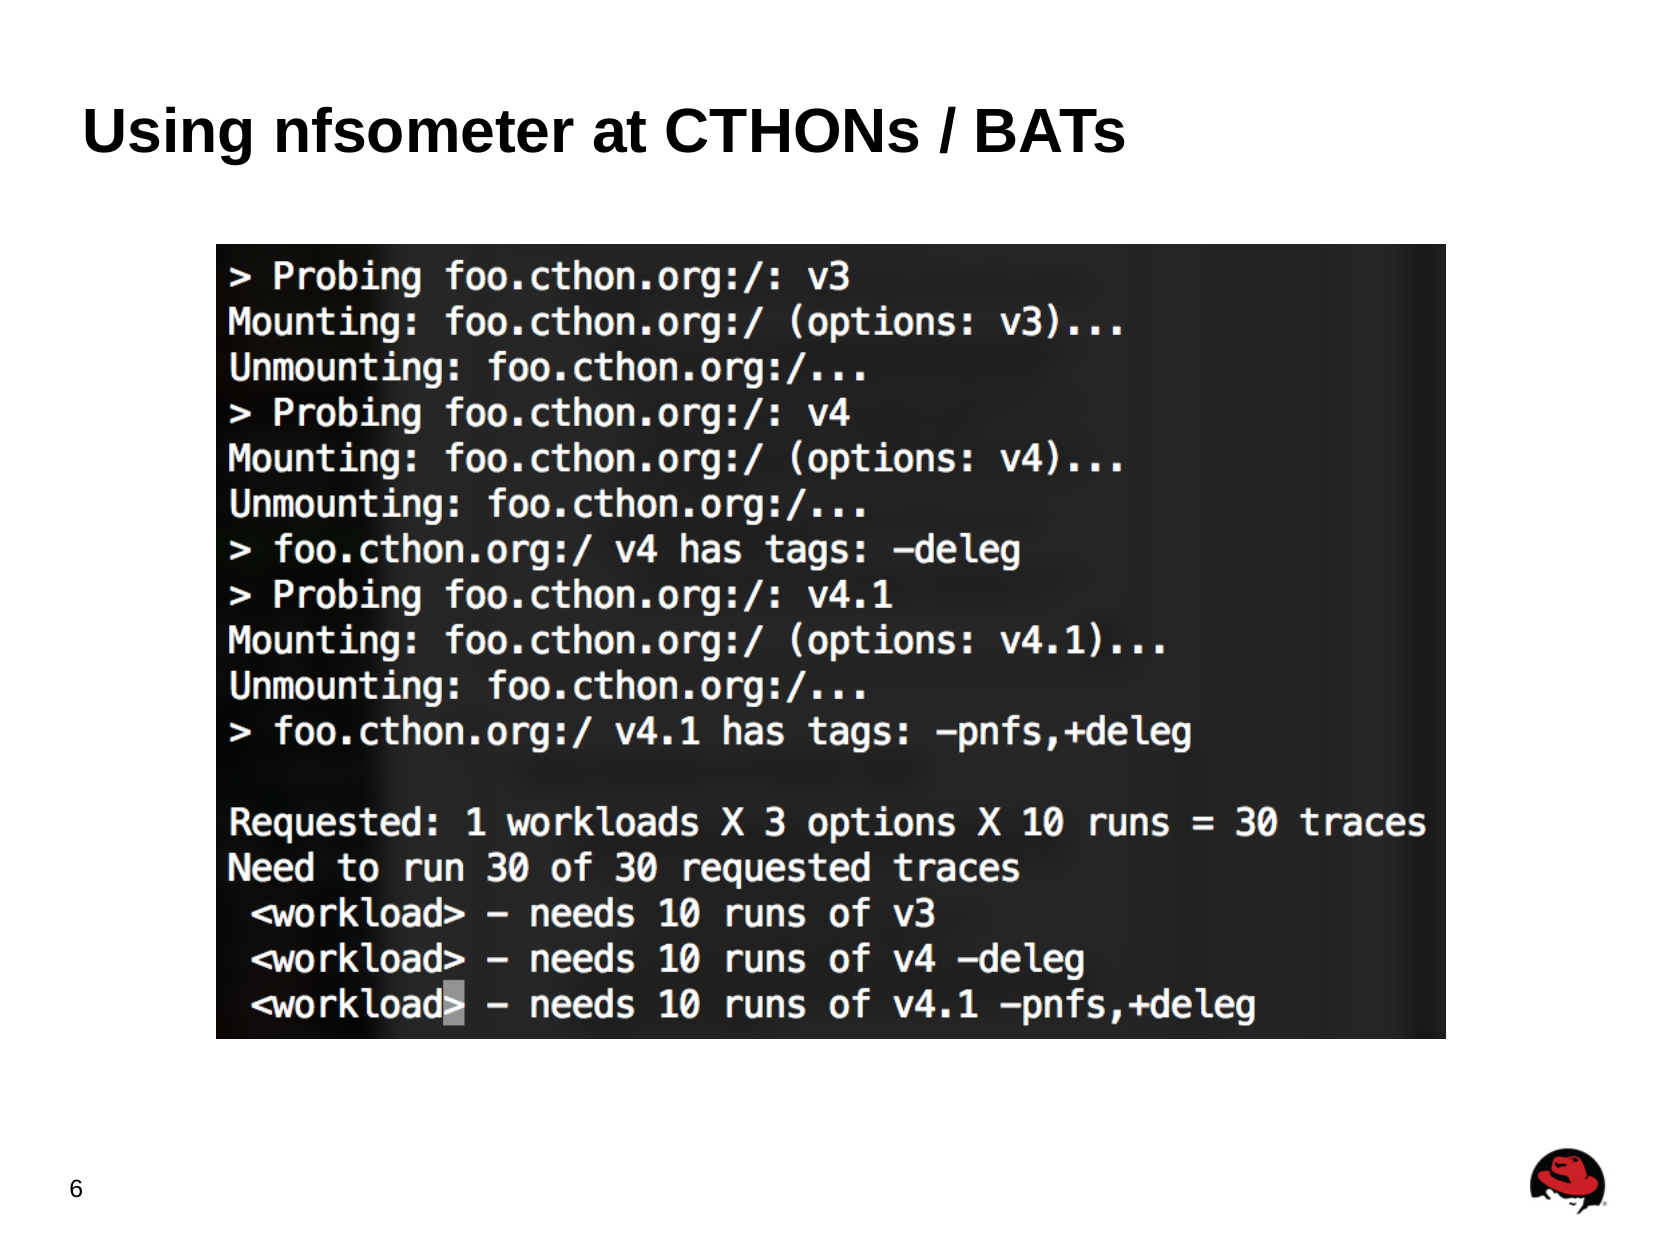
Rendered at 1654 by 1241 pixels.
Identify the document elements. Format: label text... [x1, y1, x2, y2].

picture [216, 244, 1446, 1039]
title Using nfsometer at CTHONs / BATs [82, 37, 1571, 226]
picture [1529, 1146, 1613, 1224]
